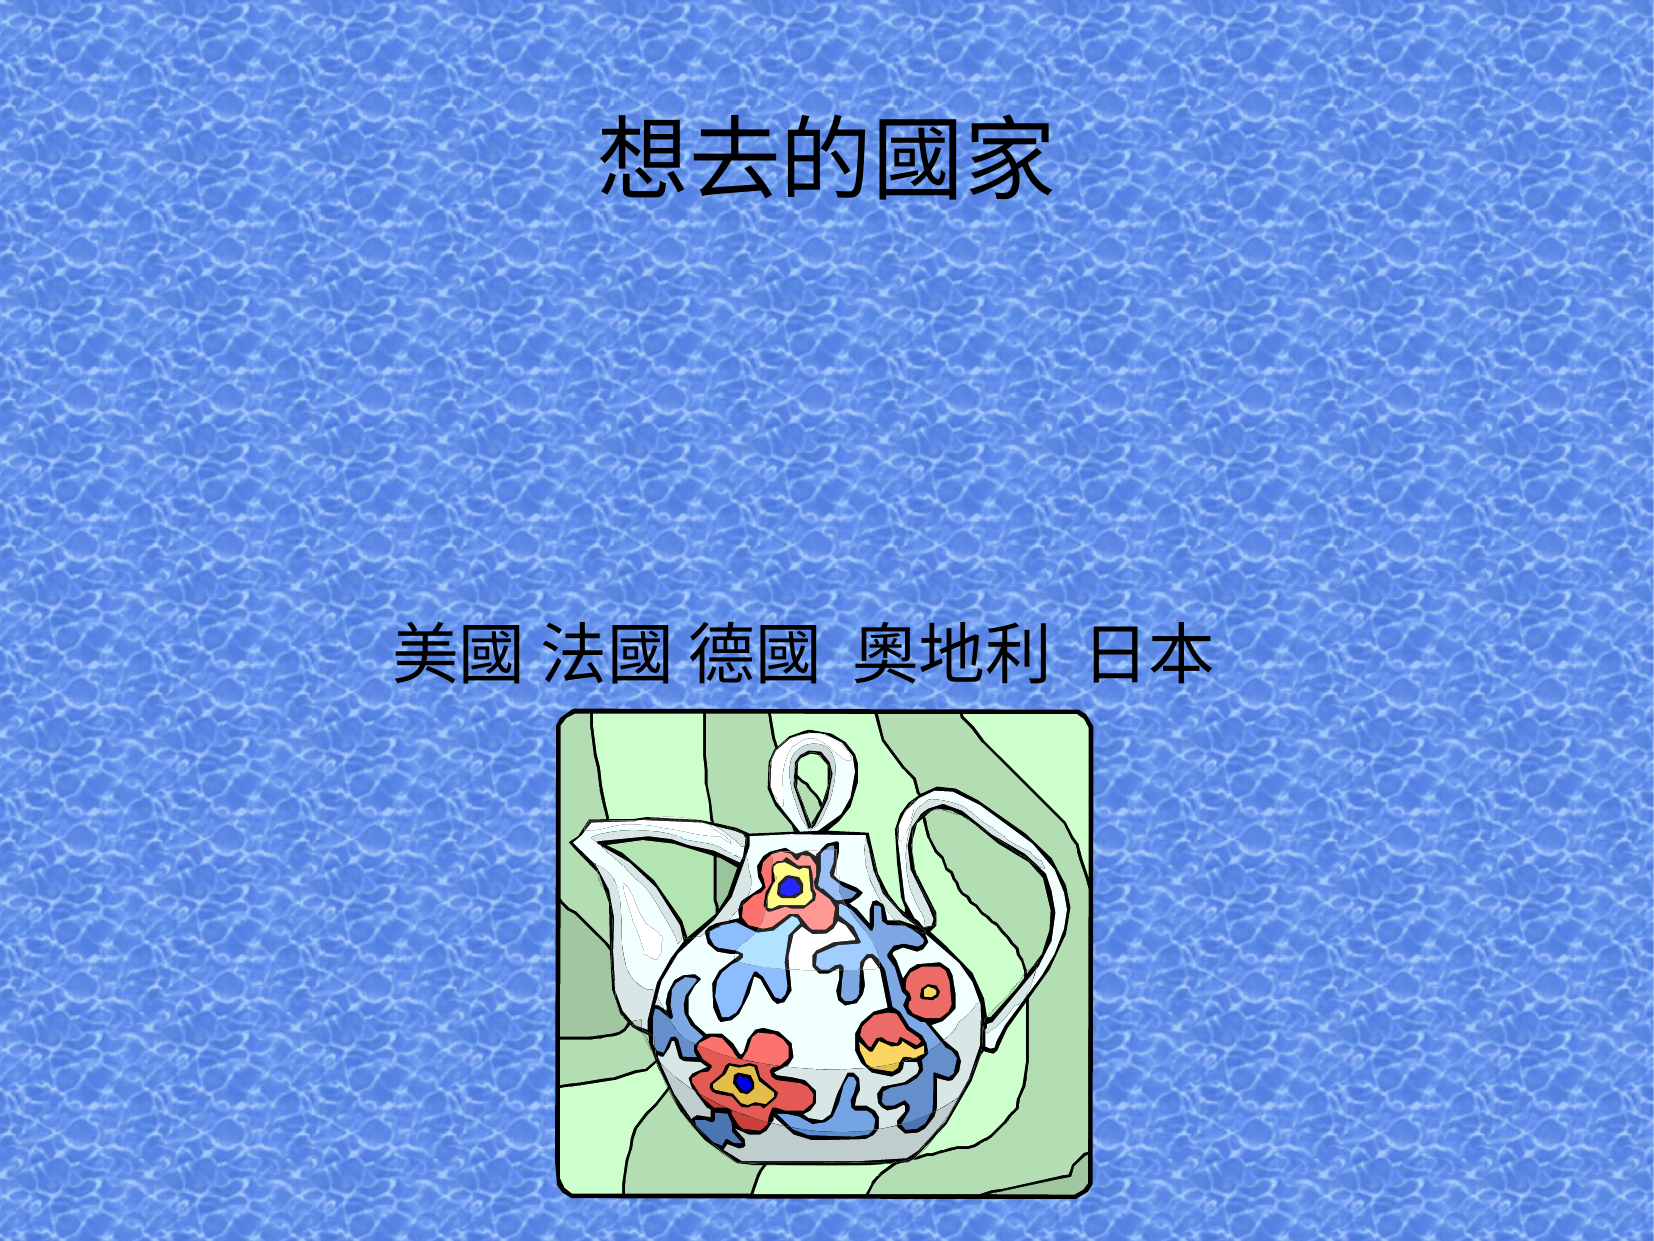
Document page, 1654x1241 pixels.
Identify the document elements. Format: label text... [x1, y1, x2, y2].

title 想去的國家 [82, 49, 1571, 257]
subtitle 美國 法國 德國 奧地利 日本 [82, 290, 1571, 1010]
picture [0, 0, 1654, 1241]
